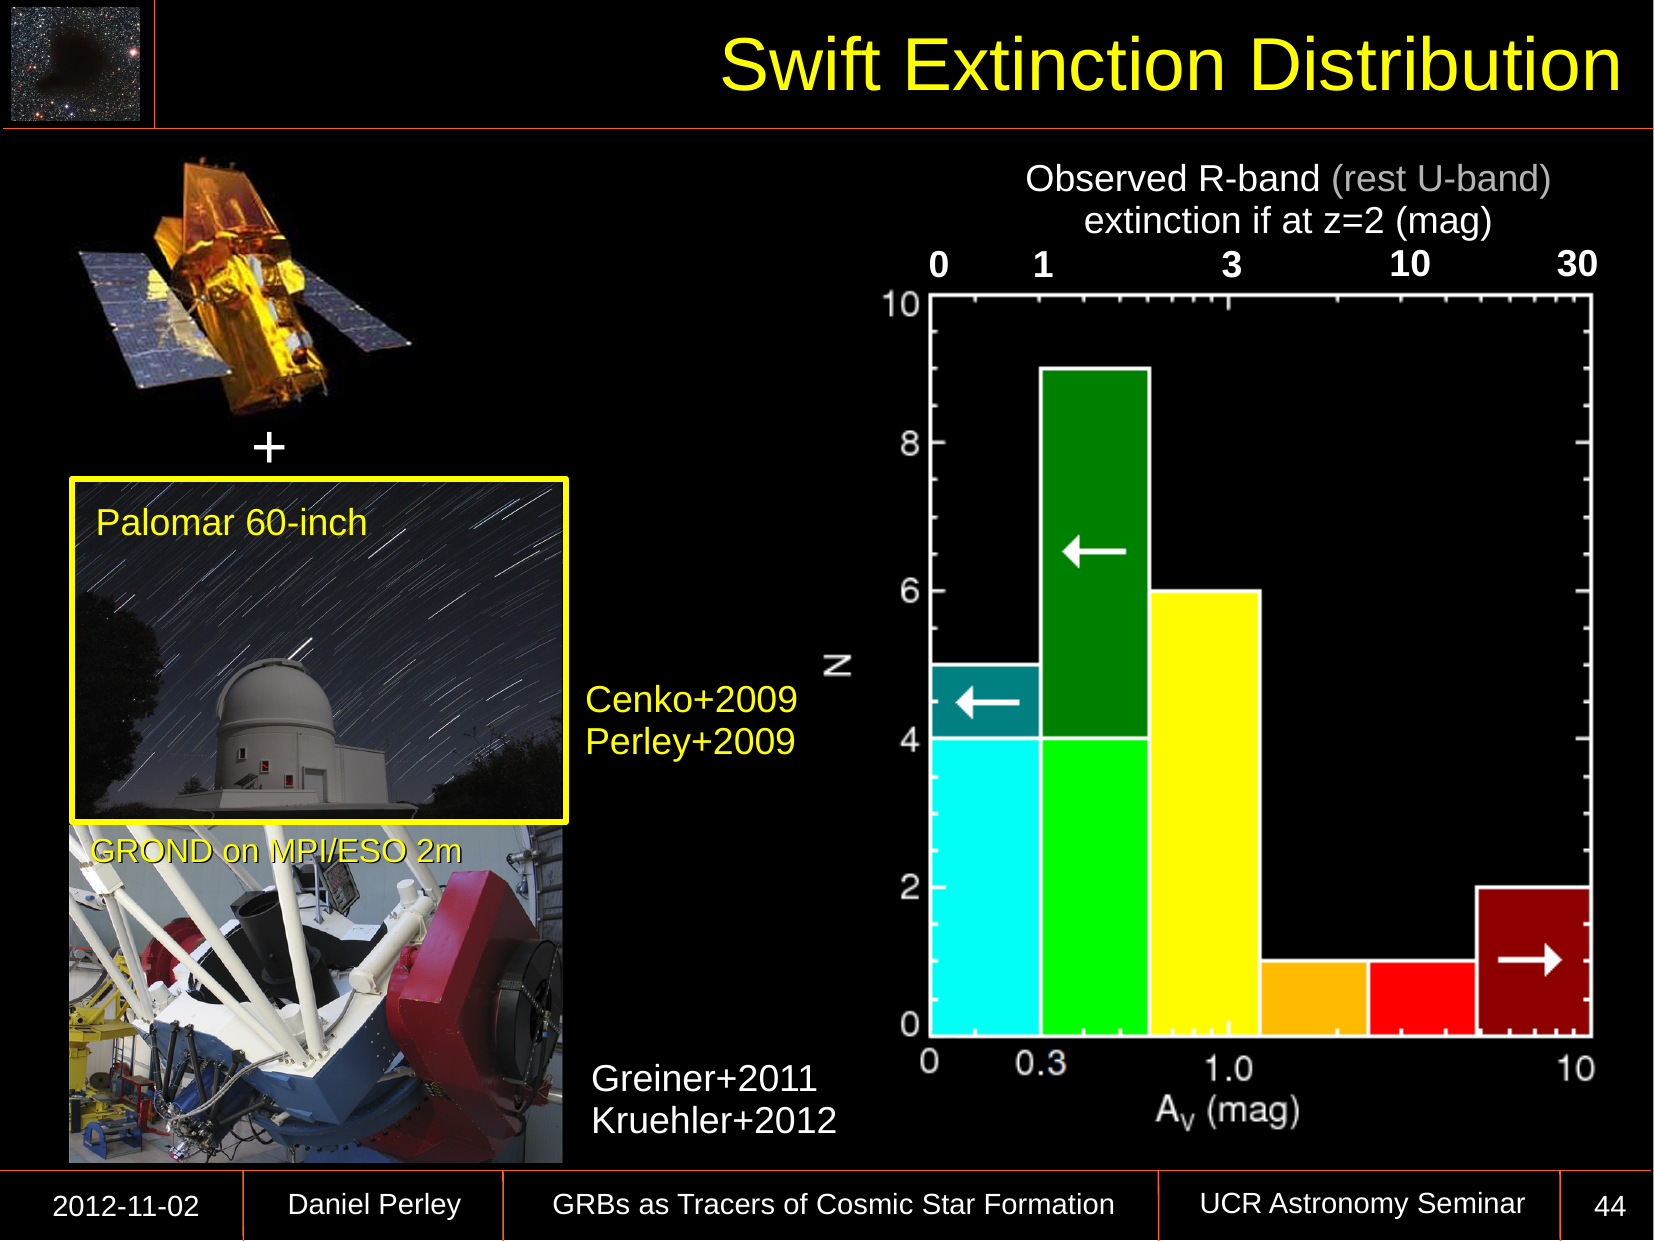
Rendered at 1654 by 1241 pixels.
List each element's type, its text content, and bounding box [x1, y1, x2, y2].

picture [75, 481, 563, 820]
text_box + [236, 404, 312, 490]
text_box Greiner+2011 Kruehler+2012 [576, 1050, 952, 1149]
picture [57, 132, 433, 470]
title Swift Extinction Distribution [187, 13, 1624, 115]
text_box Palomar 60-inch [80, 493, 419, 551]
picture [801, 280, 1642, 1149]
text_box 0 1 3 10 30 [913, 236, 1620, 280]
text_box GROND on MPI/ESO 2m [75, 825, 563, 877]
picture [69, 825, 563, 1163]
picture [11, 7, 140, 121]
text_box Cenko+2009 Perley+2009 [570, 670, 946, 770]
text_box Observed R-band (rest U-band) extinction if at z=2 (mag) [951, 150, 1627, 249]
